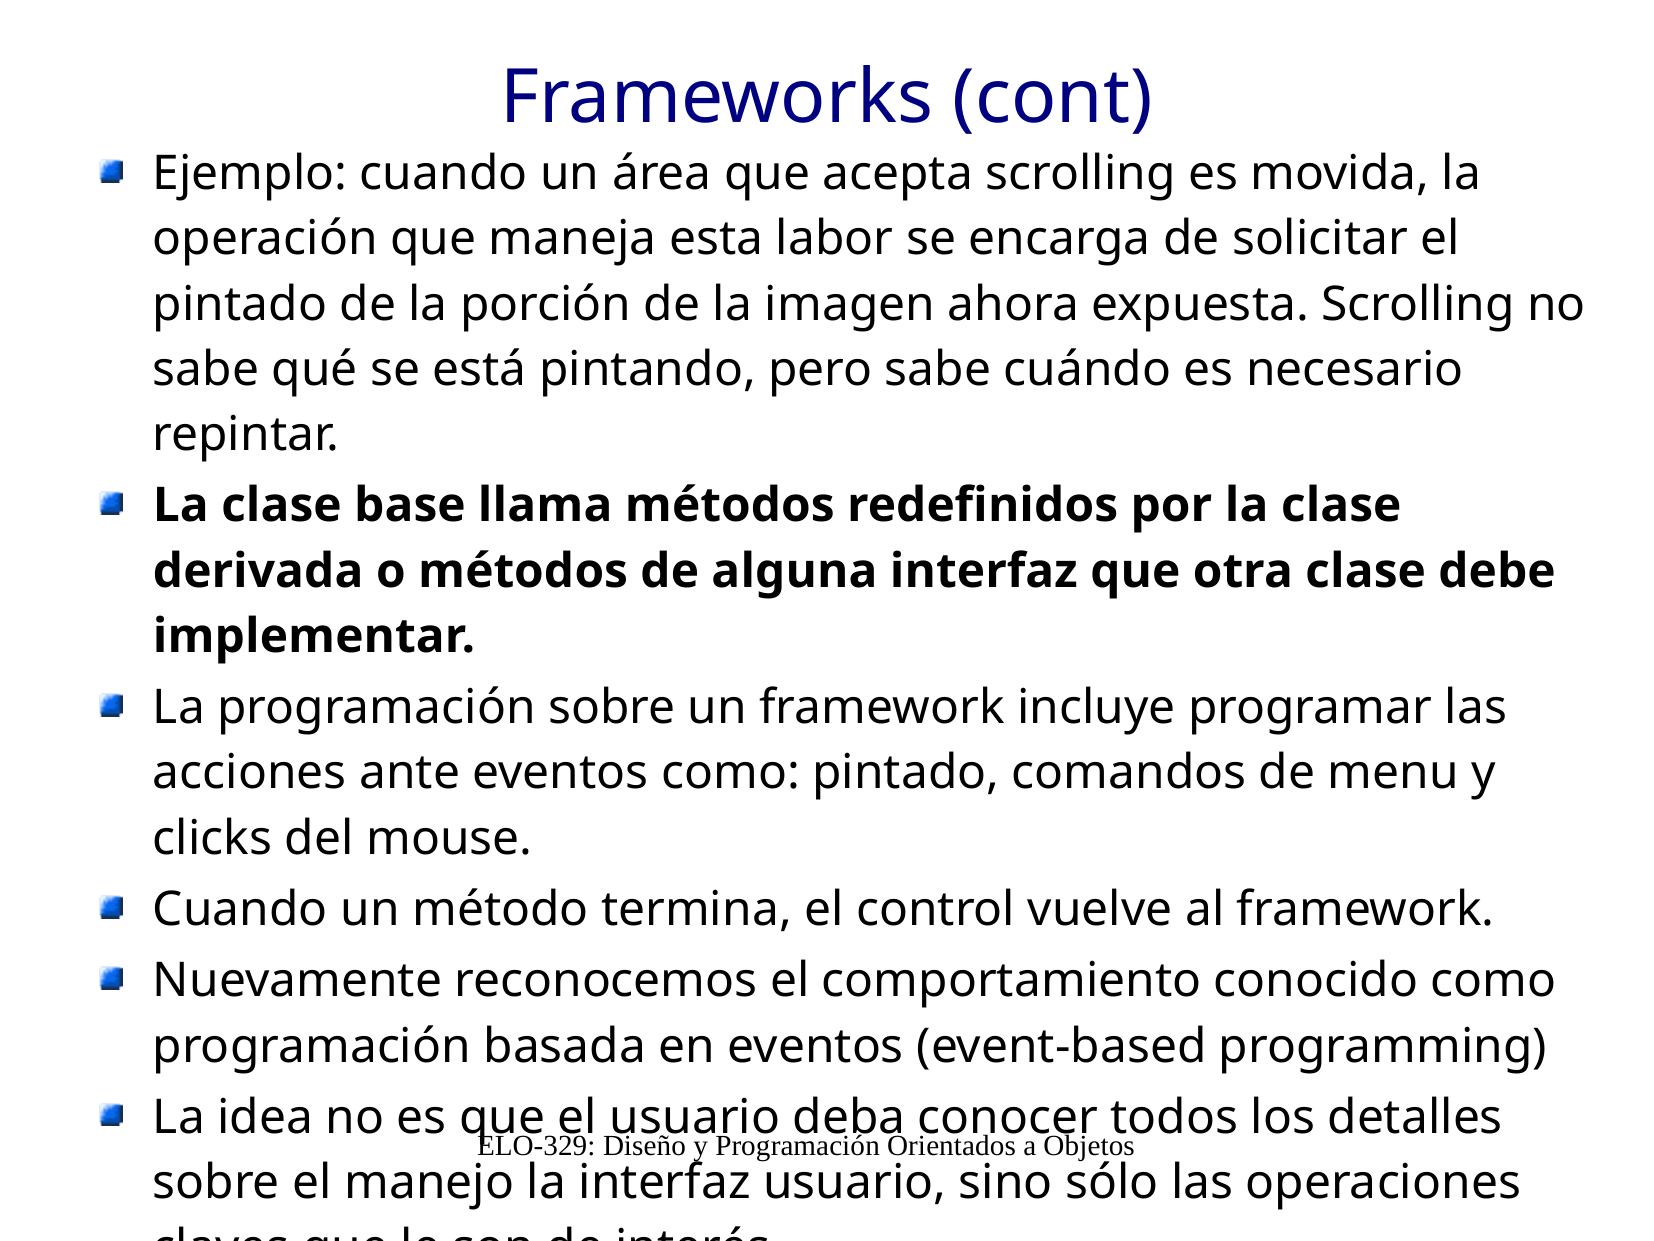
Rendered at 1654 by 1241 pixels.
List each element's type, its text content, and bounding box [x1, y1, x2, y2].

list Ejemplo: cuando un área que acepta scrolling es movida, la operación que maneja esta labor se encarga de solicitar el pintado de la porción de la imagen ahora expuesta. Scrolling no sabe qué se está pintando, pero sabe cuándo es necesario repintar. La clase base llama métodos redefinidos por la clase derivada o métodos de alguna interfaz que otra clase debe implementar. La programación sobre un framework incluye programar las acciones ante eventos como: pintado, comandos de menu y clicks del mouse. Cuando un método termina, el control vuelve al framework. Nuevamente reconocemos el comportamiento conocido como programación basada en eventos (event-based programming)‏ La idea no es que el usuario deba conocer todos los detalles sobre el manejo la interfaz usuario, sino sólo las operaciones claves que le son de interés. [81, 138, 1604, 1125]
title Frameworks (cont)‏ [82, 43, 1571, 138]
